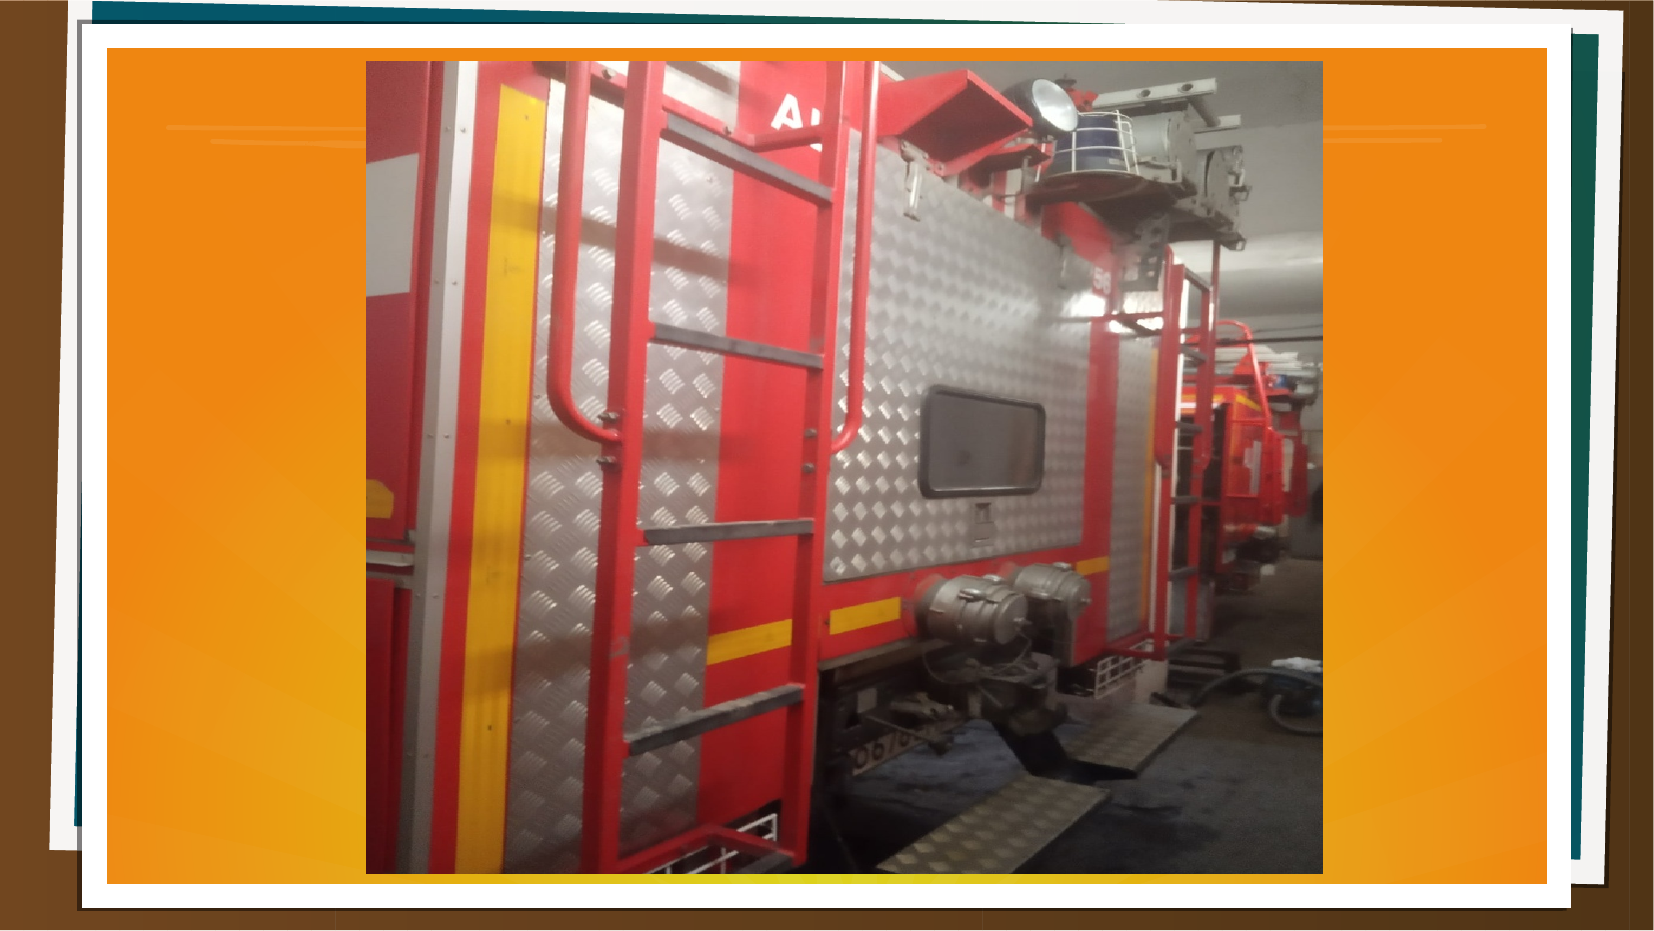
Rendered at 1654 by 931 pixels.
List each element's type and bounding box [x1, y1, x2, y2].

picture [366, 61, 1323, 875]
